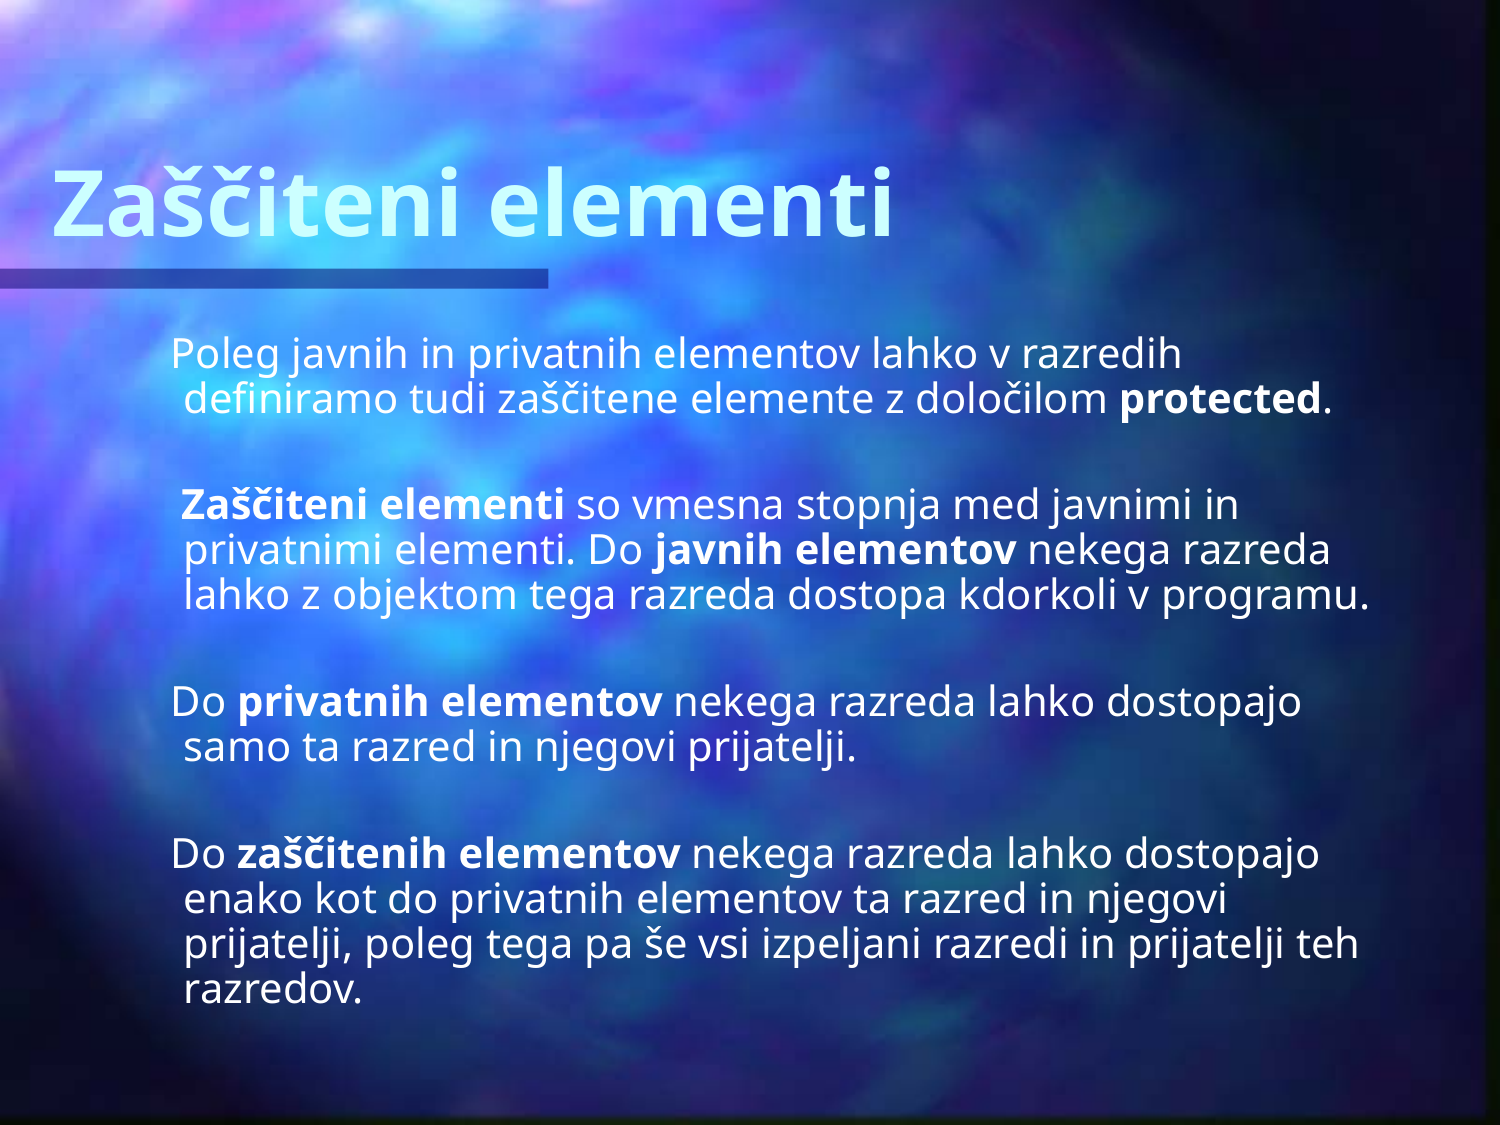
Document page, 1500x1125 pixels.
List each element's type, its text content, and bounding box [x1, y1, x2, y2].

list Poleg javnih in privatnih elementov lahko v razredih definiramo tudi zaščitene elemente z določilom protected. Zaščiteni elementi so vmesna stopnja med javnimi in privatnimi elementi. Do javnih elementov nekega razreda lahko z objektom tega razreda dostopa kdorkoli v programu. Do privatnih elementov nekega razreda lahko dostopajo samo ta razred in njegovi prijatelji. Do zaščitenih elementov nekega razreda lahko dostopajo enako kot do privatnih elementov ta razred in njegovi prijatelji, poleg tega pa še vsi izpeljani razredi in prijatelji teh razredov. [112, 324, 1388, 1000]
picture [0, 0, 1500, 1125]
title Zaščiteni elementi [37, 75, 1313, 263]
